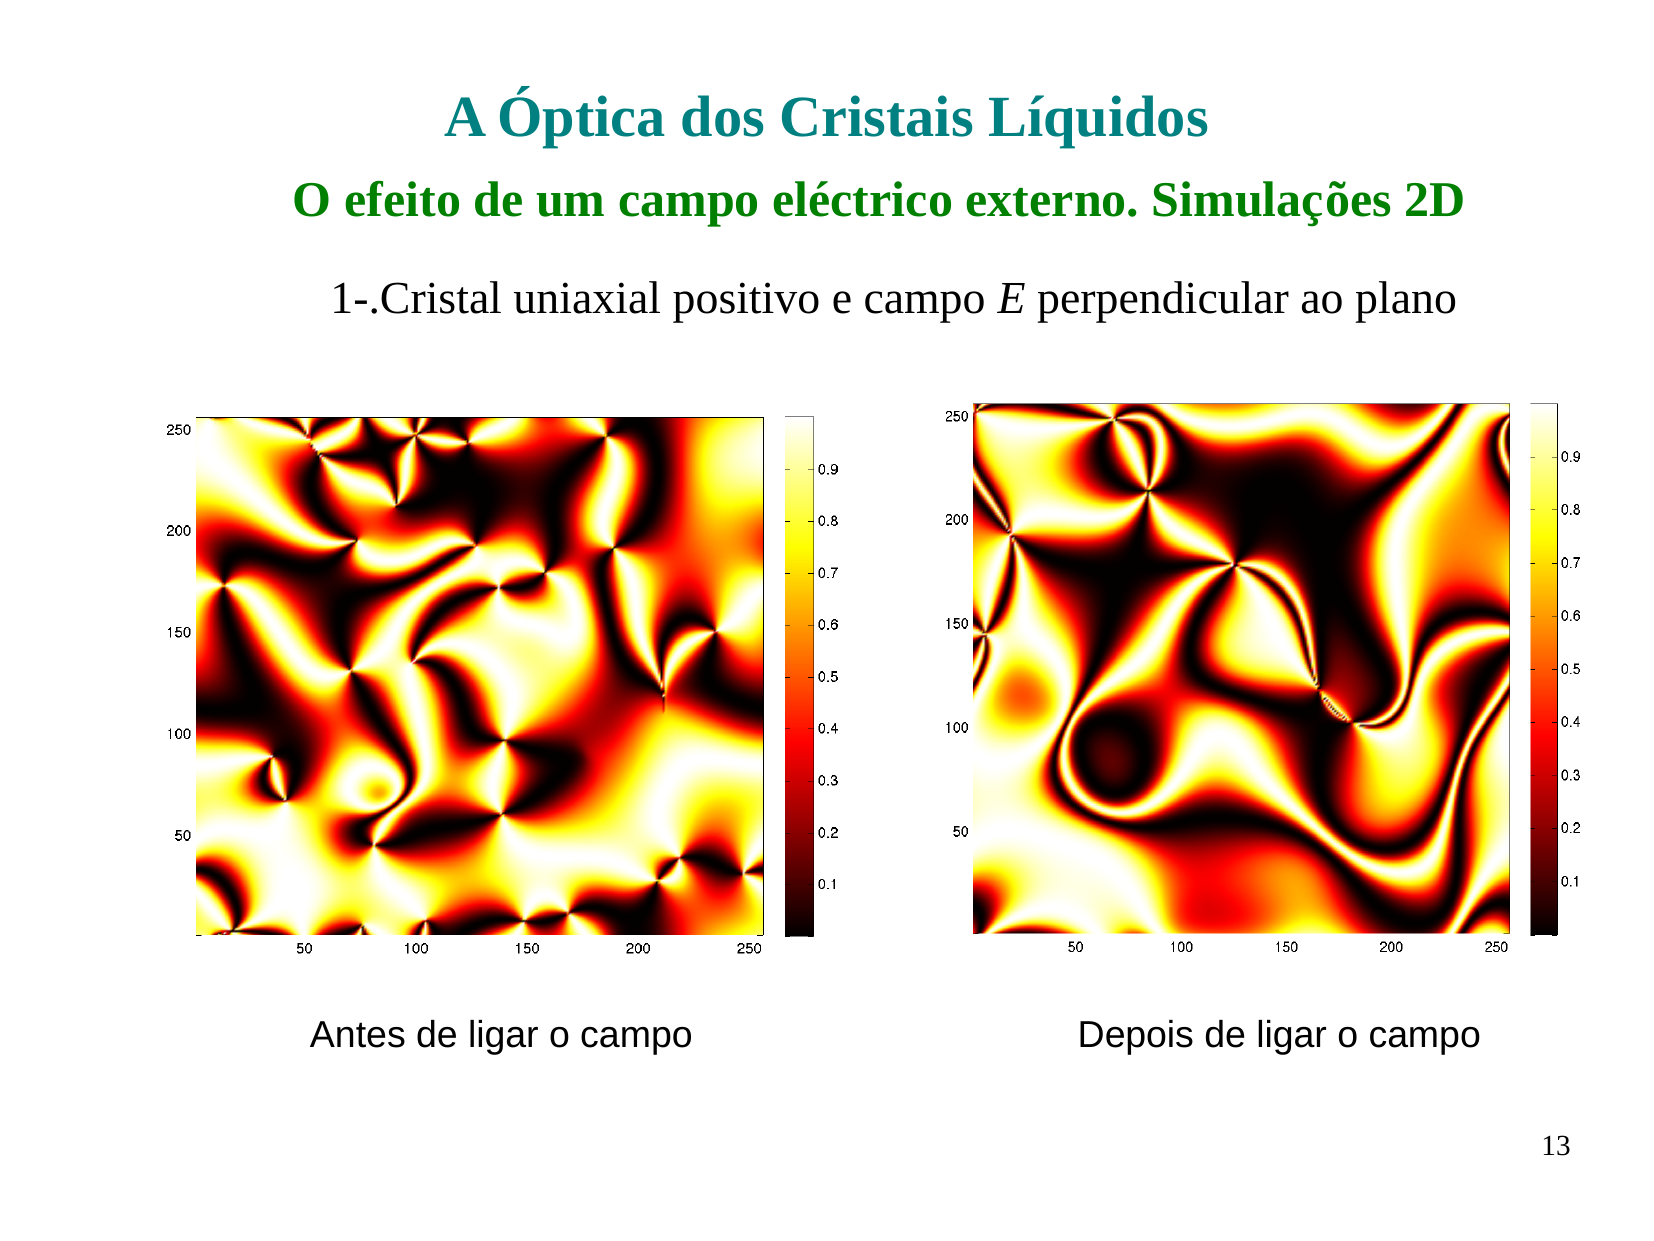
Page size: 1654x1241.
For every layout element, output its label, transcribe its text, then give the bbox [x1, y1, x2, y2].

picture [88, 354, 1654, 1004]
title A Óptica dos Cristais Líquidos [59, 56, 1595, 178]
text_box O efeito de um campo eléctrico externo. Simulações 2D [278, 164, 1481, 237]
text_box Depois de ligar o campo [1062, 1006, 1496, 1063]
text_box 1-.Cristal uniaxial positivo e campo E perpendicular ao plano [315, 265, 1473, 332]
text_box Antes de ligar o campo [295, 1006, 708, 1063]
